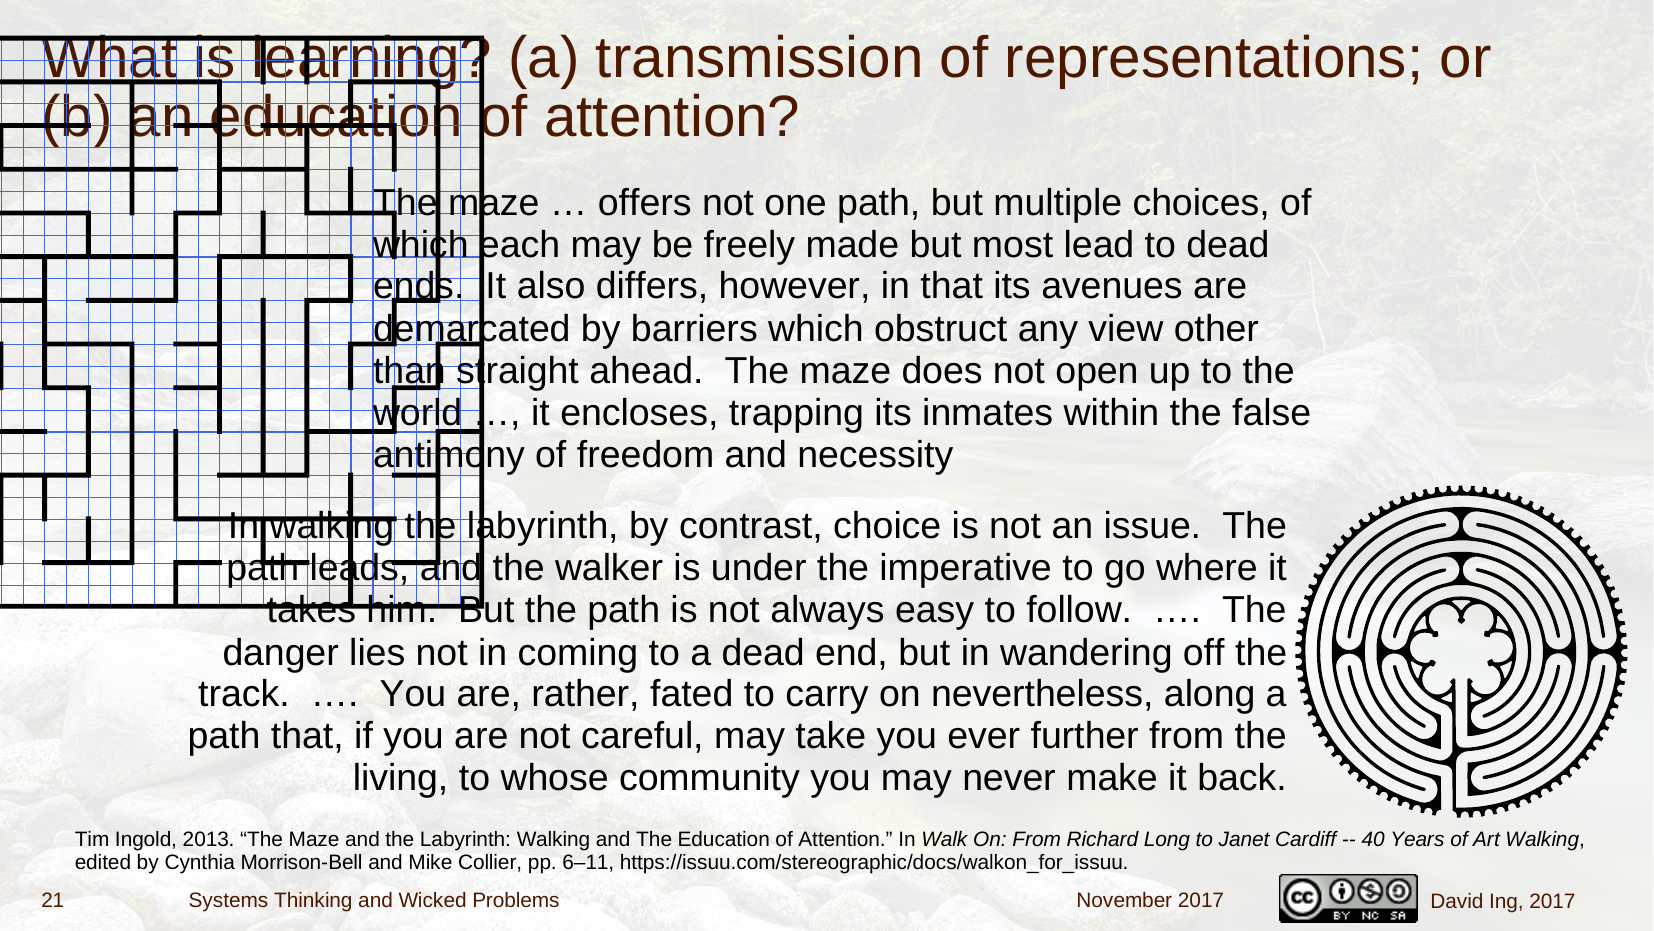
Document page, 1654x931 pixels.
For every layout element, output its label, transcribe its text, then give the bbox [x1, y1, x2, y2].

text_box In walking the labyrinth, by contrast, choice is not an issue. The path leads, and the walker is under the imperative to go where it takes him. But the path is not always easy to follow. …. The danger lies not in coming to a dead end, but in wandering off the track. …. You are, rather, fated to carry on nevertheless, along a path that, if you are not careful, may take you ever further from the living, to whose community you may never make it back. [172, 497, 1305, 803]
text_box Tim Ingold, 2013. “The Maze and the Labyrinth: Walking and The Education of Attention.” In Walk On: From Richard Long to Janet Cardiff -- 40 Years of Art Walking, edited by Cynthia Morrison-Bell and Mike Collier, pp. 6–11, https://issuu.com/stereographic/docs/walkon_for_issuu. [59, 820, 1608, 882]
text_box The maze … offers not one path, but multiple choices, of which each may be freely made but most lead to dead ends. It also differs, however, in that its avenues are demarcated by barriers which obstruct any view other than straight ahead. The maze does not open up to the world …, it encloses, trapping its inmates within the false antimony of freedom and necessity [358, 173, 1355, 480]
title What is learning? (a) transmission of representations; or (b) an education of attention? [493, 30, 1613, 174]
picture [0, 0, 1654, 931]
